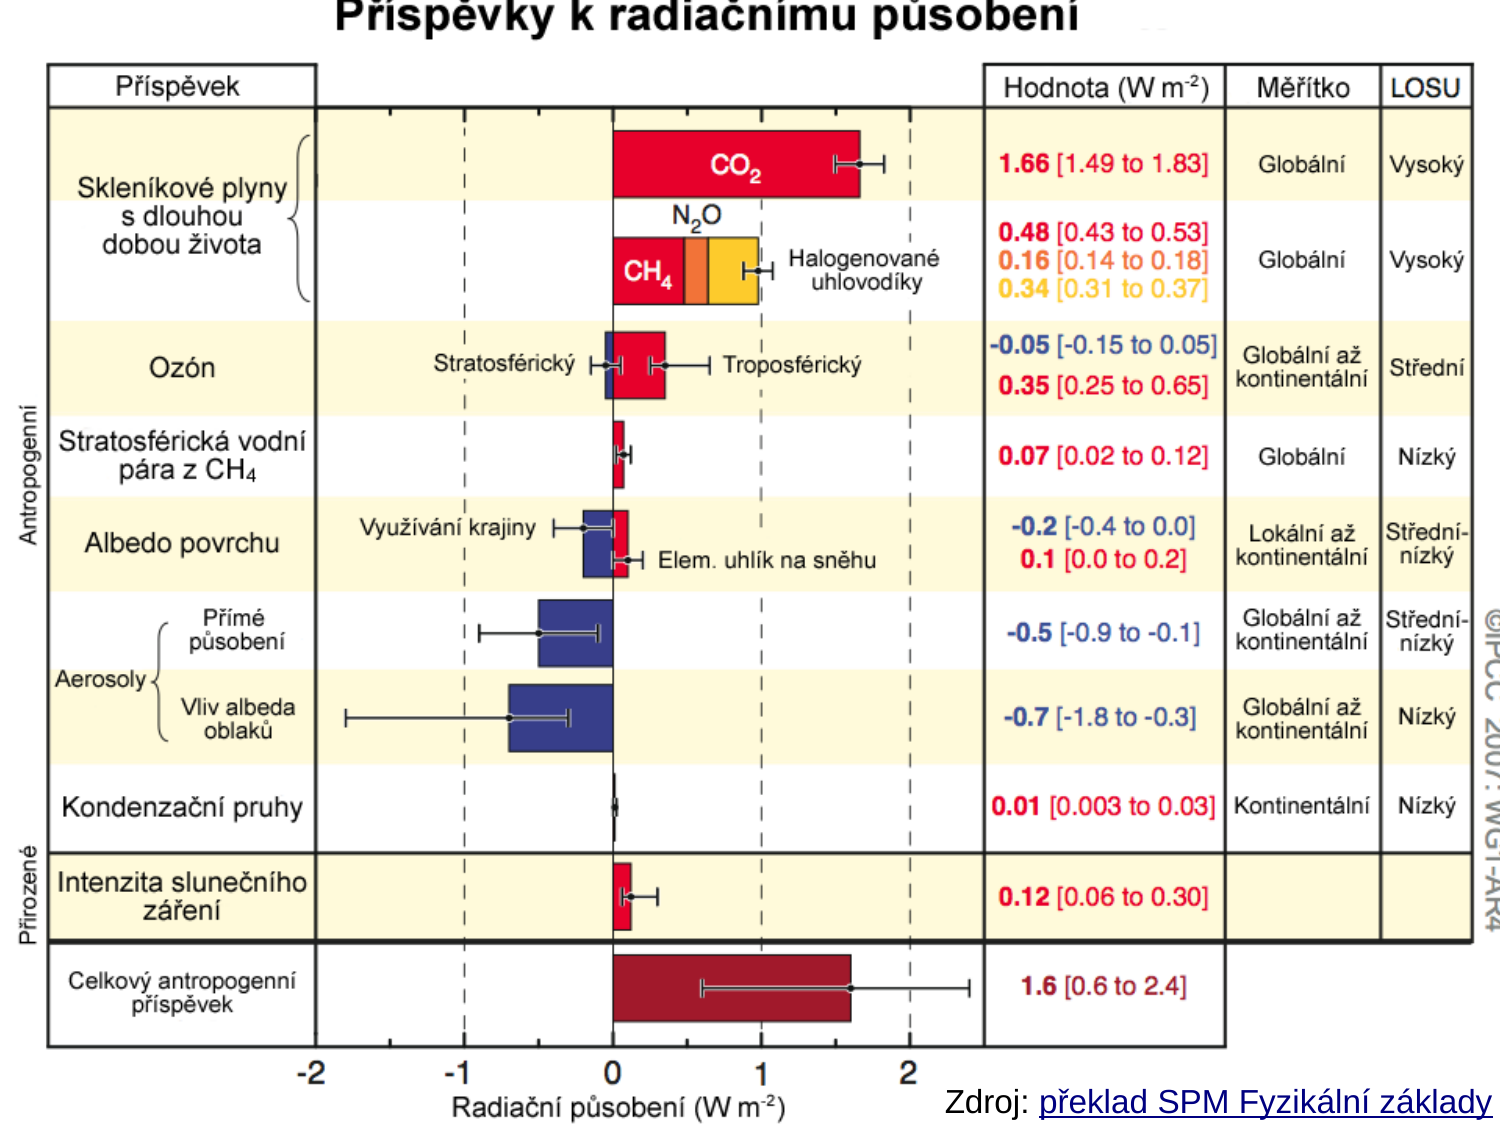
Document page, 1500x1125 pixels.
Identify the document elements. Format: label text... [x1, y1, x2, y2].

picture [9, 0, 1500, 1125]
title Zdroj: překlad SPM Fyzikální základy [944, 1084, 1500, 1123]
